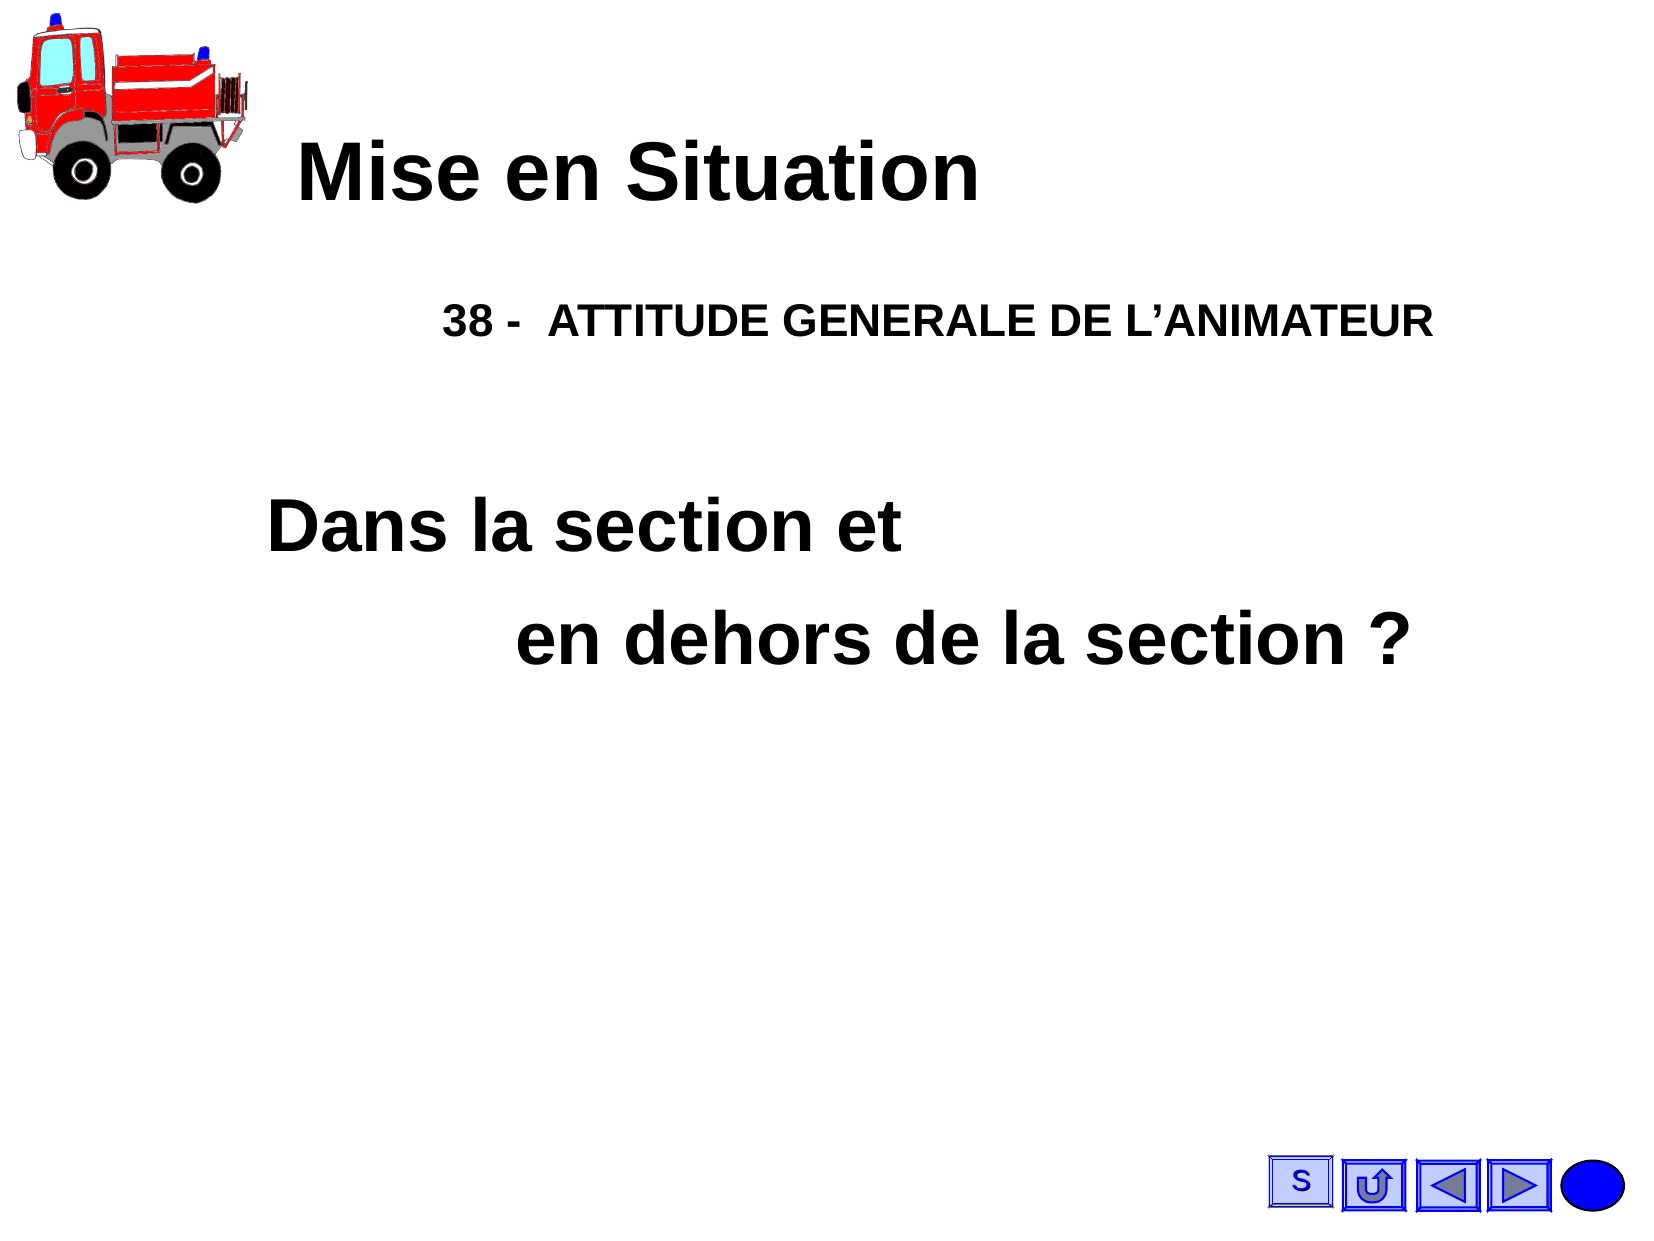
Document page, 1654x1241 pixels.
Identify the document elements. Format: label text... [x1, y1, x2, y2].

text_box 38 - ATTITUDE GENERALE DE L’ANIMATEUR [442, 295, 1477, 400]
text_box Mise en Situation [281, 118, 1020, 227]
text_box [1561, 1160, 1625, 1211]
picture [8, 8, 257, 216]
list Dans la section et en dehors de la section ? [177, 413, 1477, 753]
